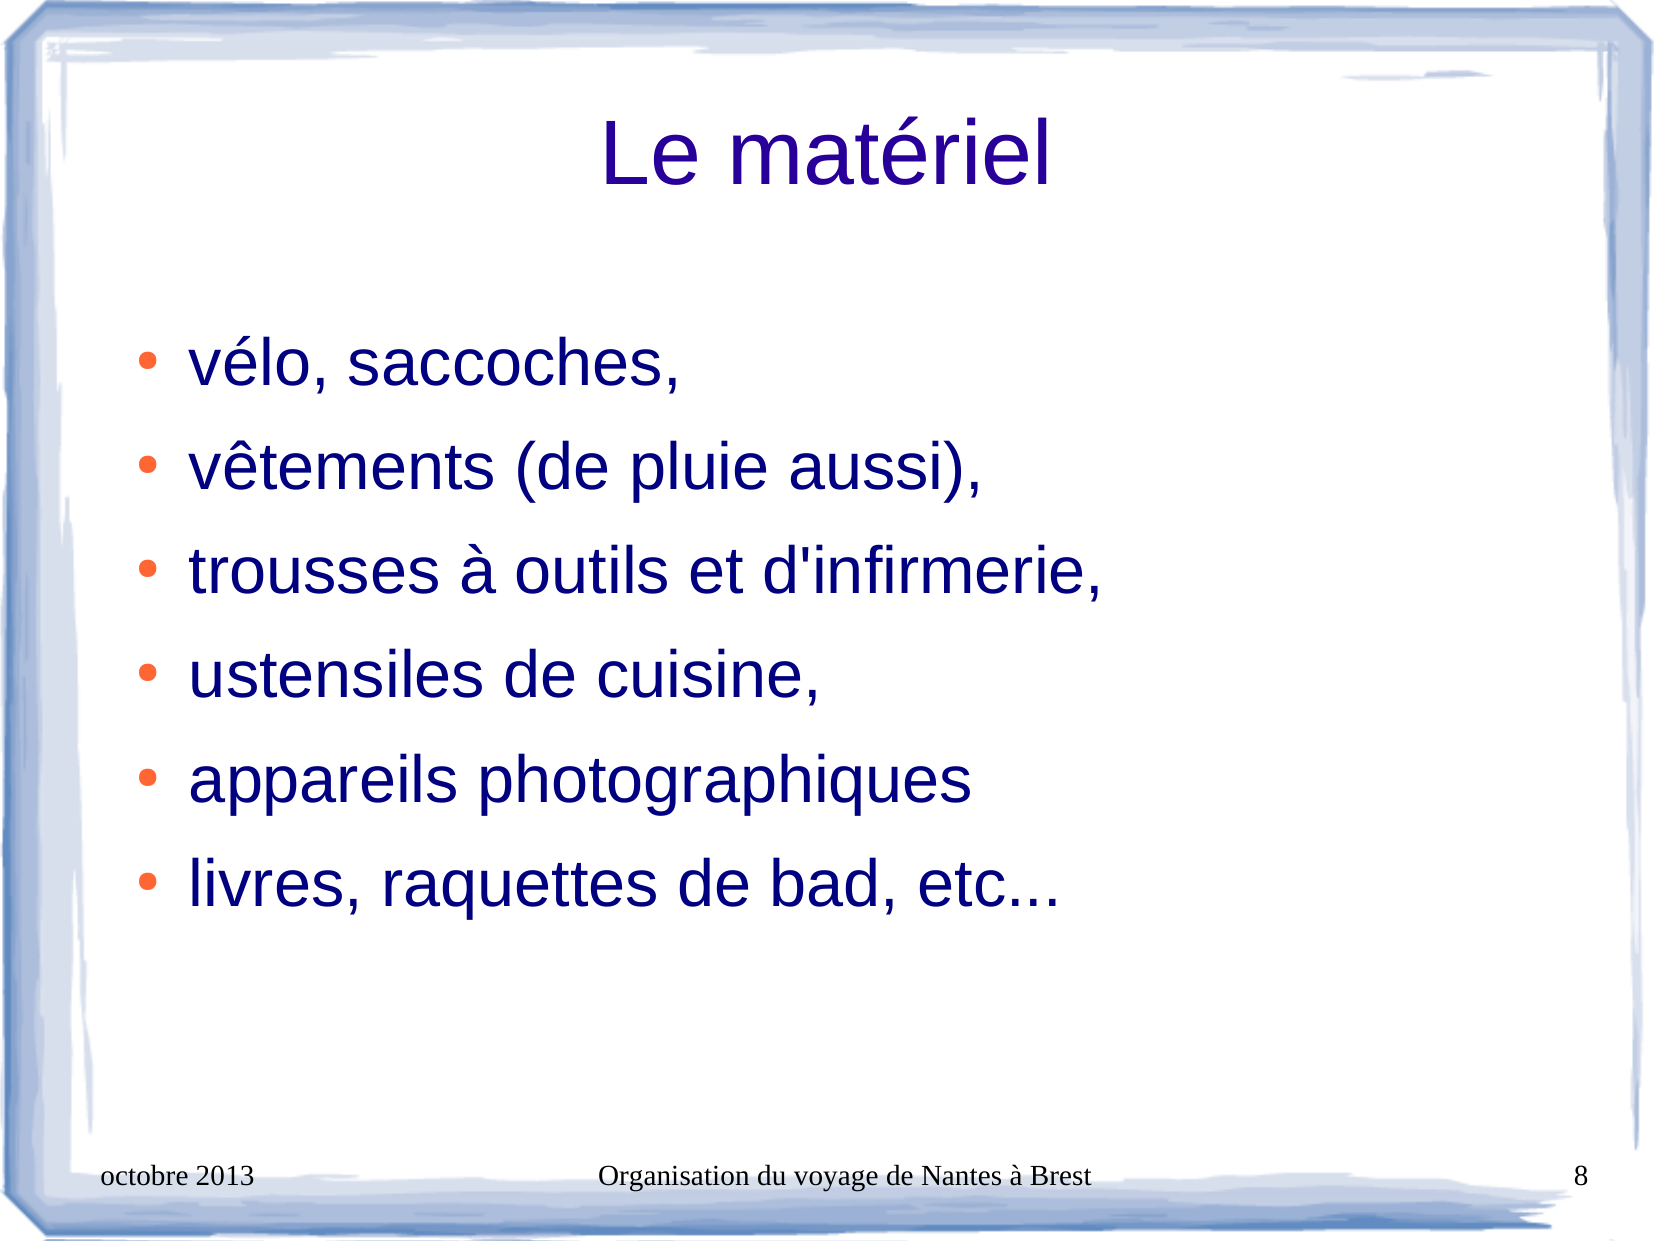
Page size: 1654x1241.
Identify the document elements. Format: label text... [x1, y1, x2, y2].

list vélo, saccoches, vêtements (de pluie aussi), trousses à outils et d'infirmerie, ustensiles de cuisine, appareils photographiques livres, raquettes de bad, etc... [118, 324, 1571, 1030]
picture [0, 0, 1654, 1241]
title Le matériel [82, 49, 1571, 257]
